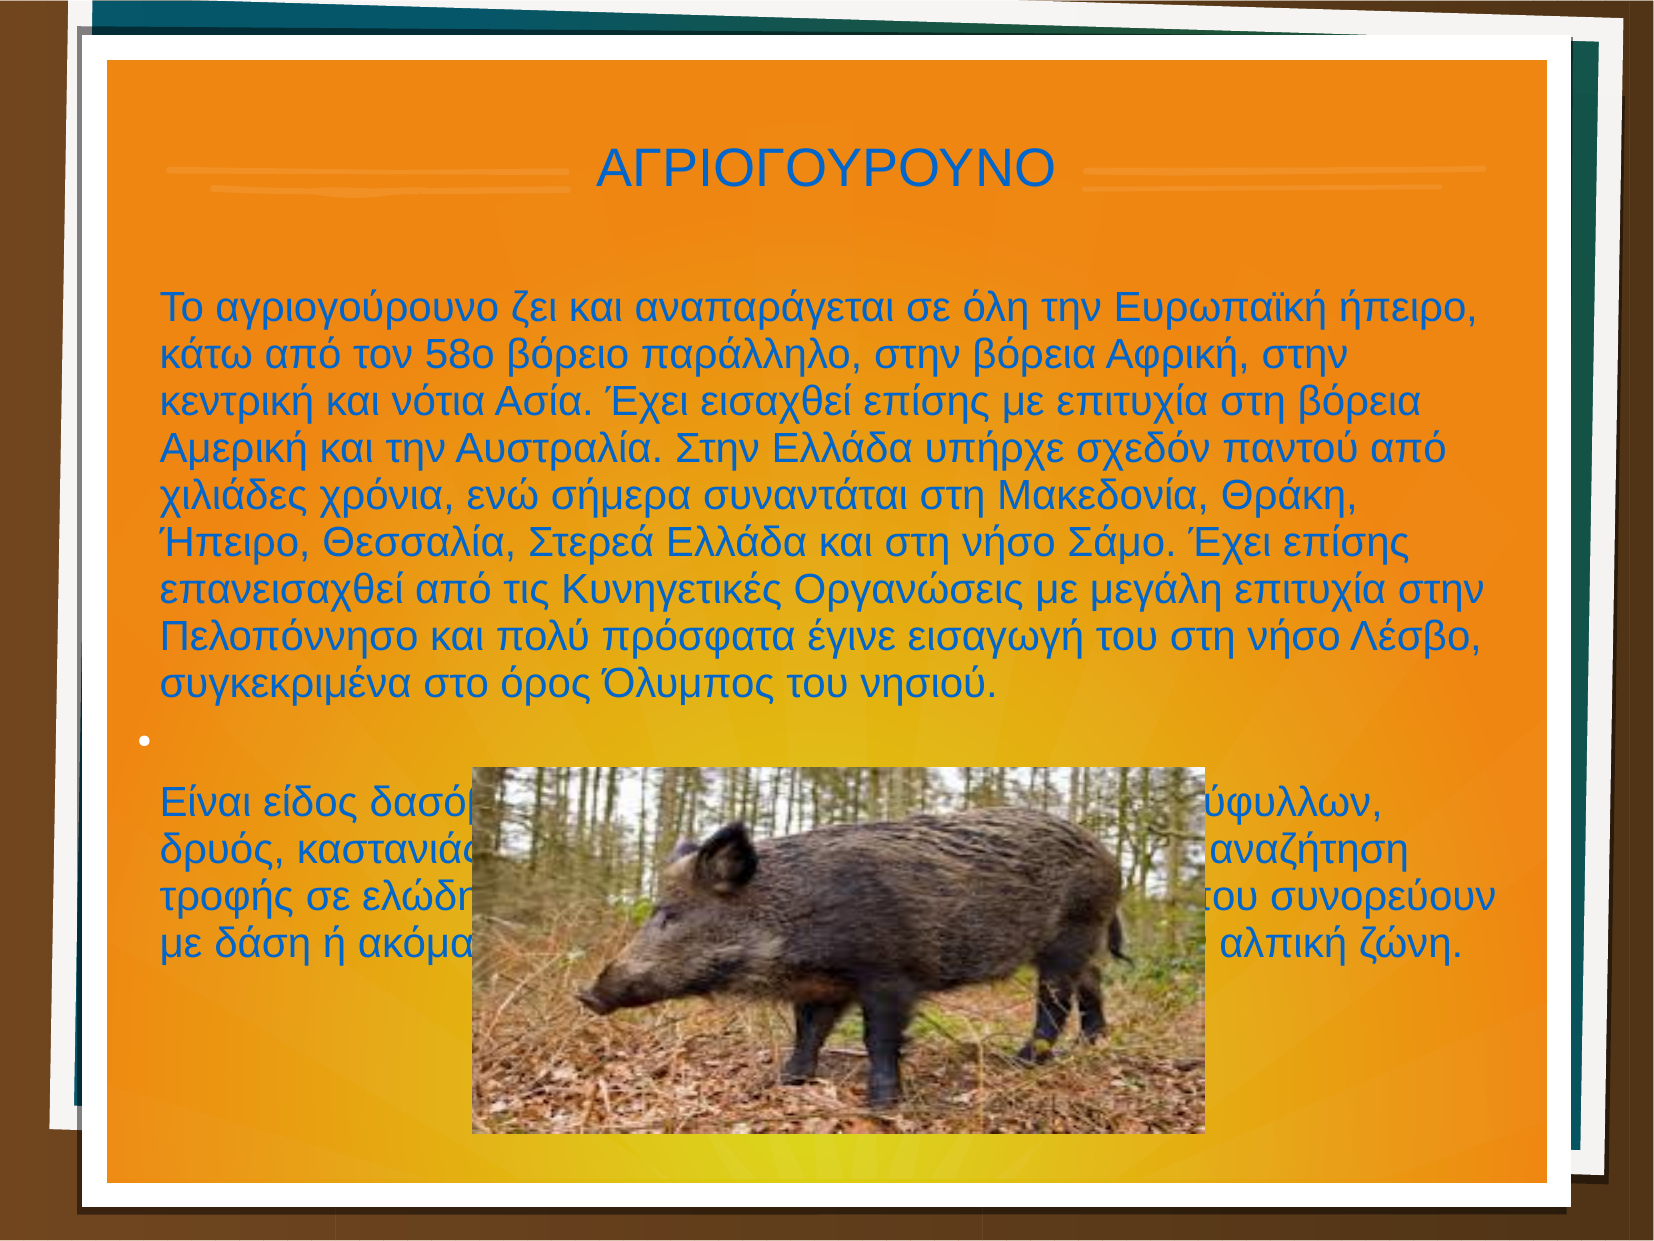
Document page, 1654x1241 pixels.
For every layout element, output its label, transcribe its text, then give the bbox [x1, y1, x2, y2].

picture [472, 767, 1205, 1134]
title ΑΓΡΙΟΓΟΥΡΟΥΝΟ [566, 78, 1087, 257]
list Το αγριογούρουνο ζει και αναπαράγεται σε όλη την Ευρωπαϊκή ήπειρο, κάτω από τον 58ο βόρειο παράλληλο, στην βόρεια Αφρική, στην κεντρική και νότια Ασία. Έχει εισαχθεί επίσης με επιτυχία στη βόρεια Αμερική και την Αυστραλία. Στην Ελλάδα υπήρχε σχεδόν παντού από χιλιάδες χρόνια, ενώ σήμερα συναντάται στη Μακεδονία, Θράκη, Ήπειρο, Θεσσαλία, Στερεά Ελλάδα και στη νήσο Σάμο. Έχει επίσης επανεισαχθεί από τις Κυνηγετικές Οργανώσεις με μεγάλη επιτυχία στην Πελοπόννησο και πολύ πρόσφατα έγινε εισαγωγή του στη νήσο Λέσβο, συγκεκριμένα στο όρος Όλυμπος του νησιού. Είναι είδος δασόβιο. Ζει στα πυκνά θαμνώδη δάση πλατύφυλλων, δρυός, καστανιάς και οξιάς. Συχνά όμως μετακινείται για αναζήτηση τροφής σε ελώδης εκτάσεις, σε γεωργικές καλλιέργειες που συνορεύουν με δάση ή ακόμα σε μεγάλα υψόμετρα το καλοκαίρι στην αλπική ζώνη. [129, 283, 1515, 1003]
